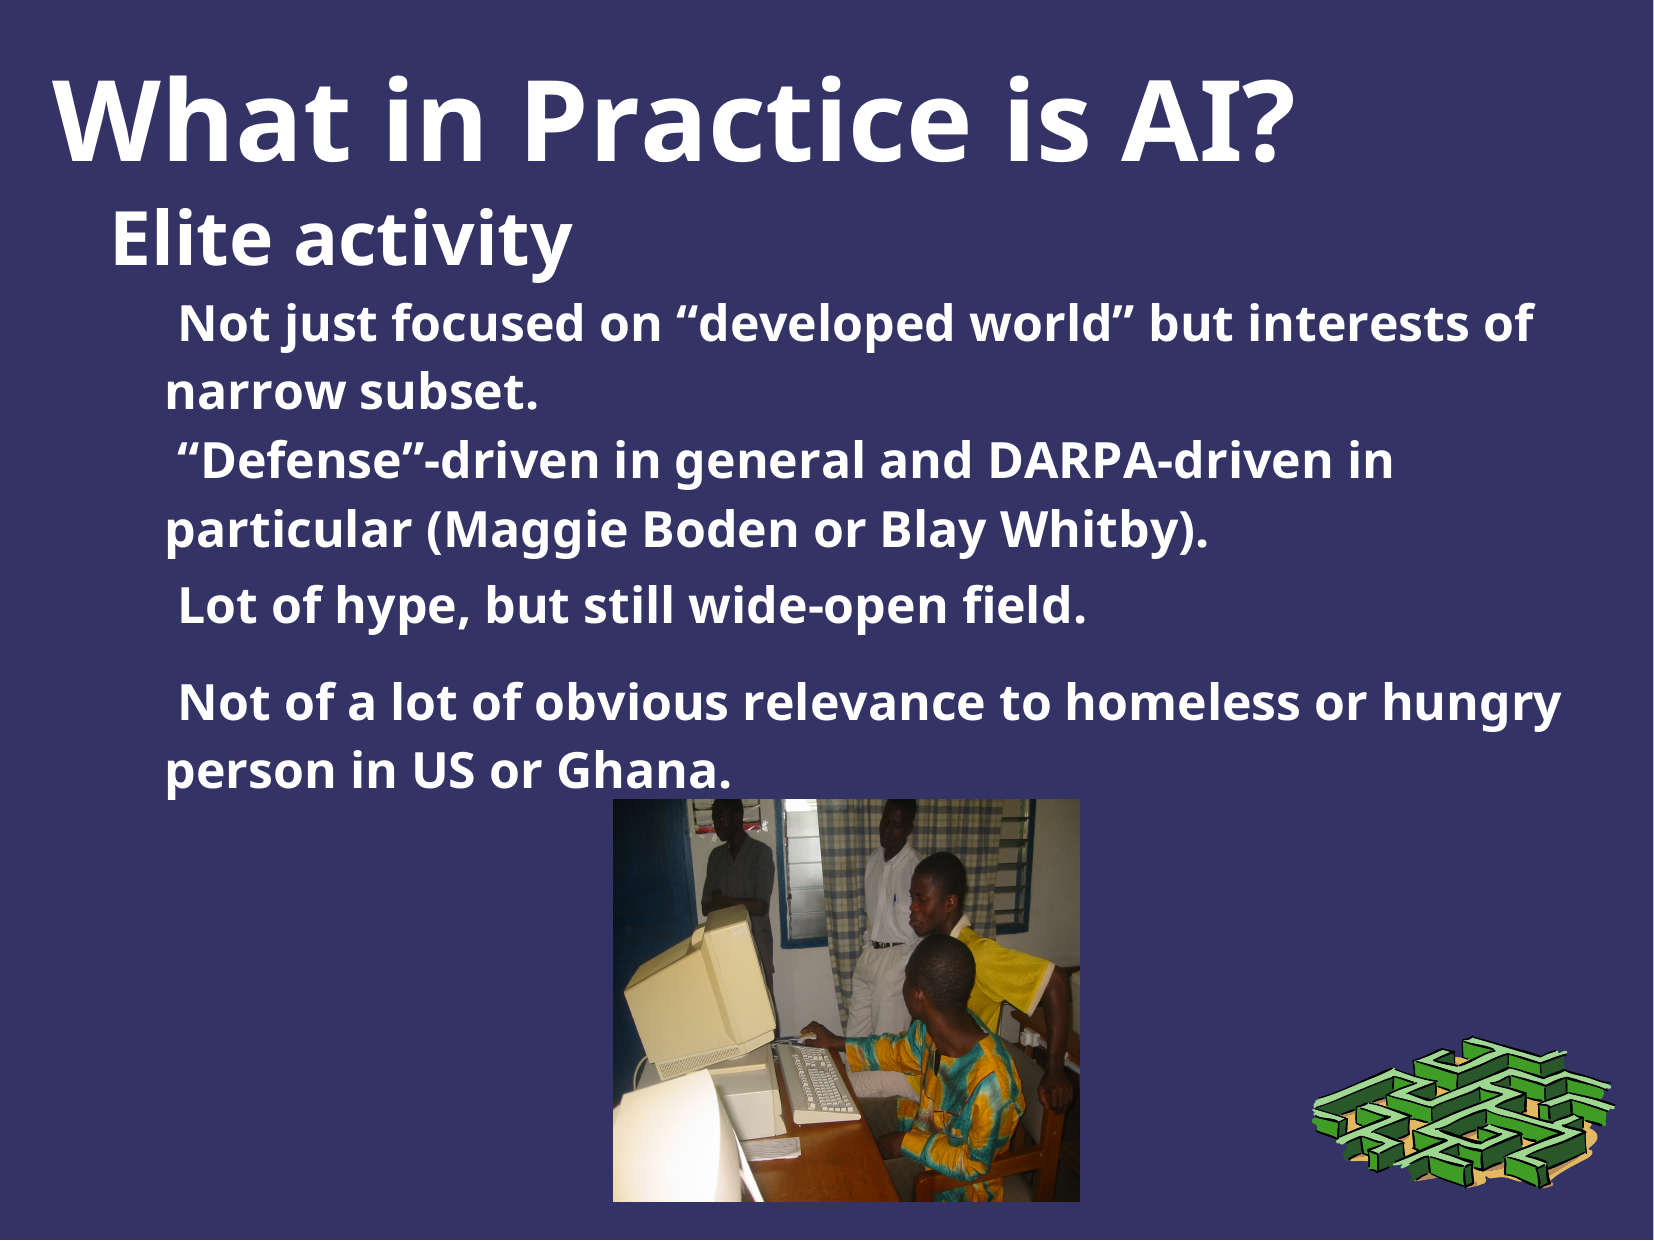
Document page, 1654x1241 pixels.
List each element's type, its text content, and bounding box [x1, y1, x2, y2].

text_box Not just focused on “developed world” but interests of narrow subset. [150, 280, 1613, 412]
text_box What in Practice is AI? [37, 33, 1244, 184]
text_box Elite activity [75, 177, 584, 283]
text_box “Defense”-driven in general and DARPA-driven in particular (Maggie Boden or Blay Whitby). [150, 418, 1613, 550]
text_box Not of a lot of obvious relevance to homeless or hungry person in US or Ghana. [150, 659, 1613, 791]
text_box Lot of hype, but still wide-open field. [150, 562, 1154, 636]
picture [613, 799, 1080, 1202]
